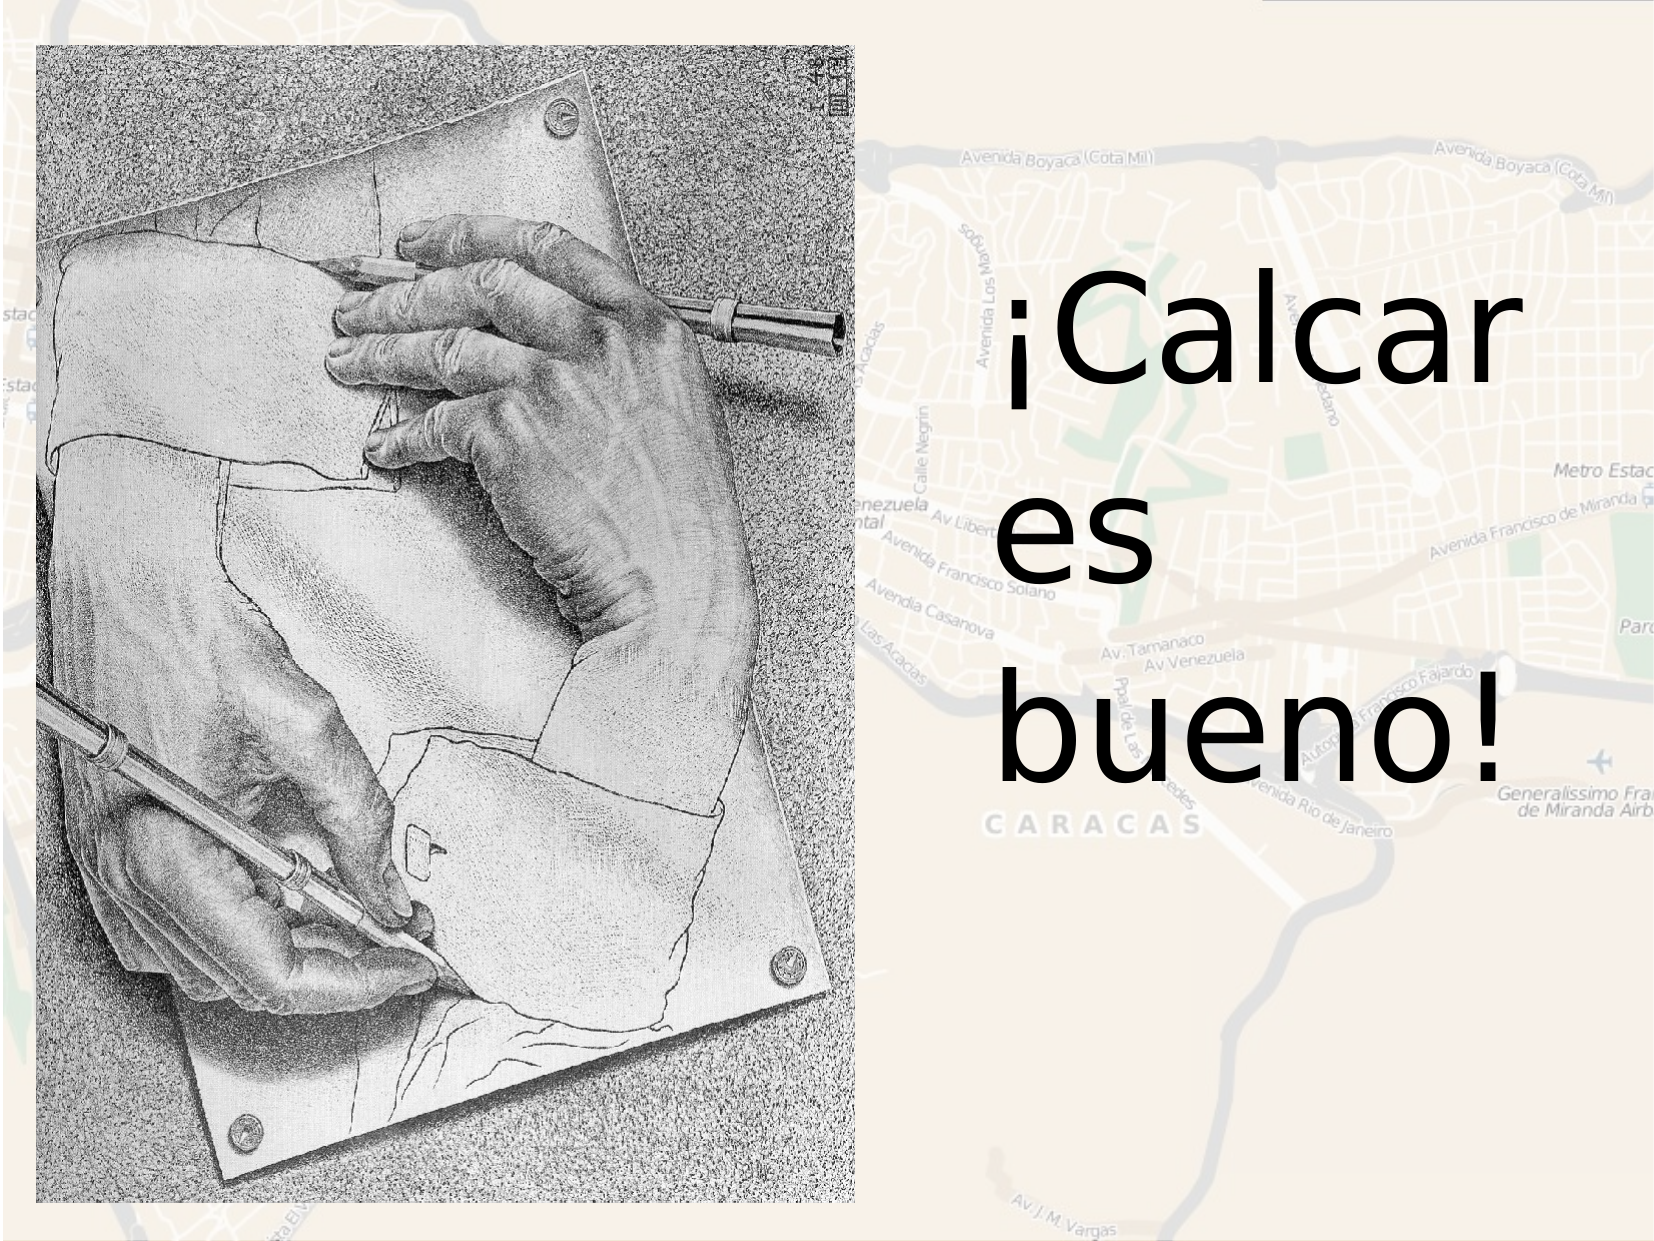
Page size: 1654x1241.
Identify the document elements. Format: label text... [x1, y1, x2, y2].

picture [36, 45, 855, 1203]
text_box ¡Calcar es bueno! [974, 236, 1576, 825]
